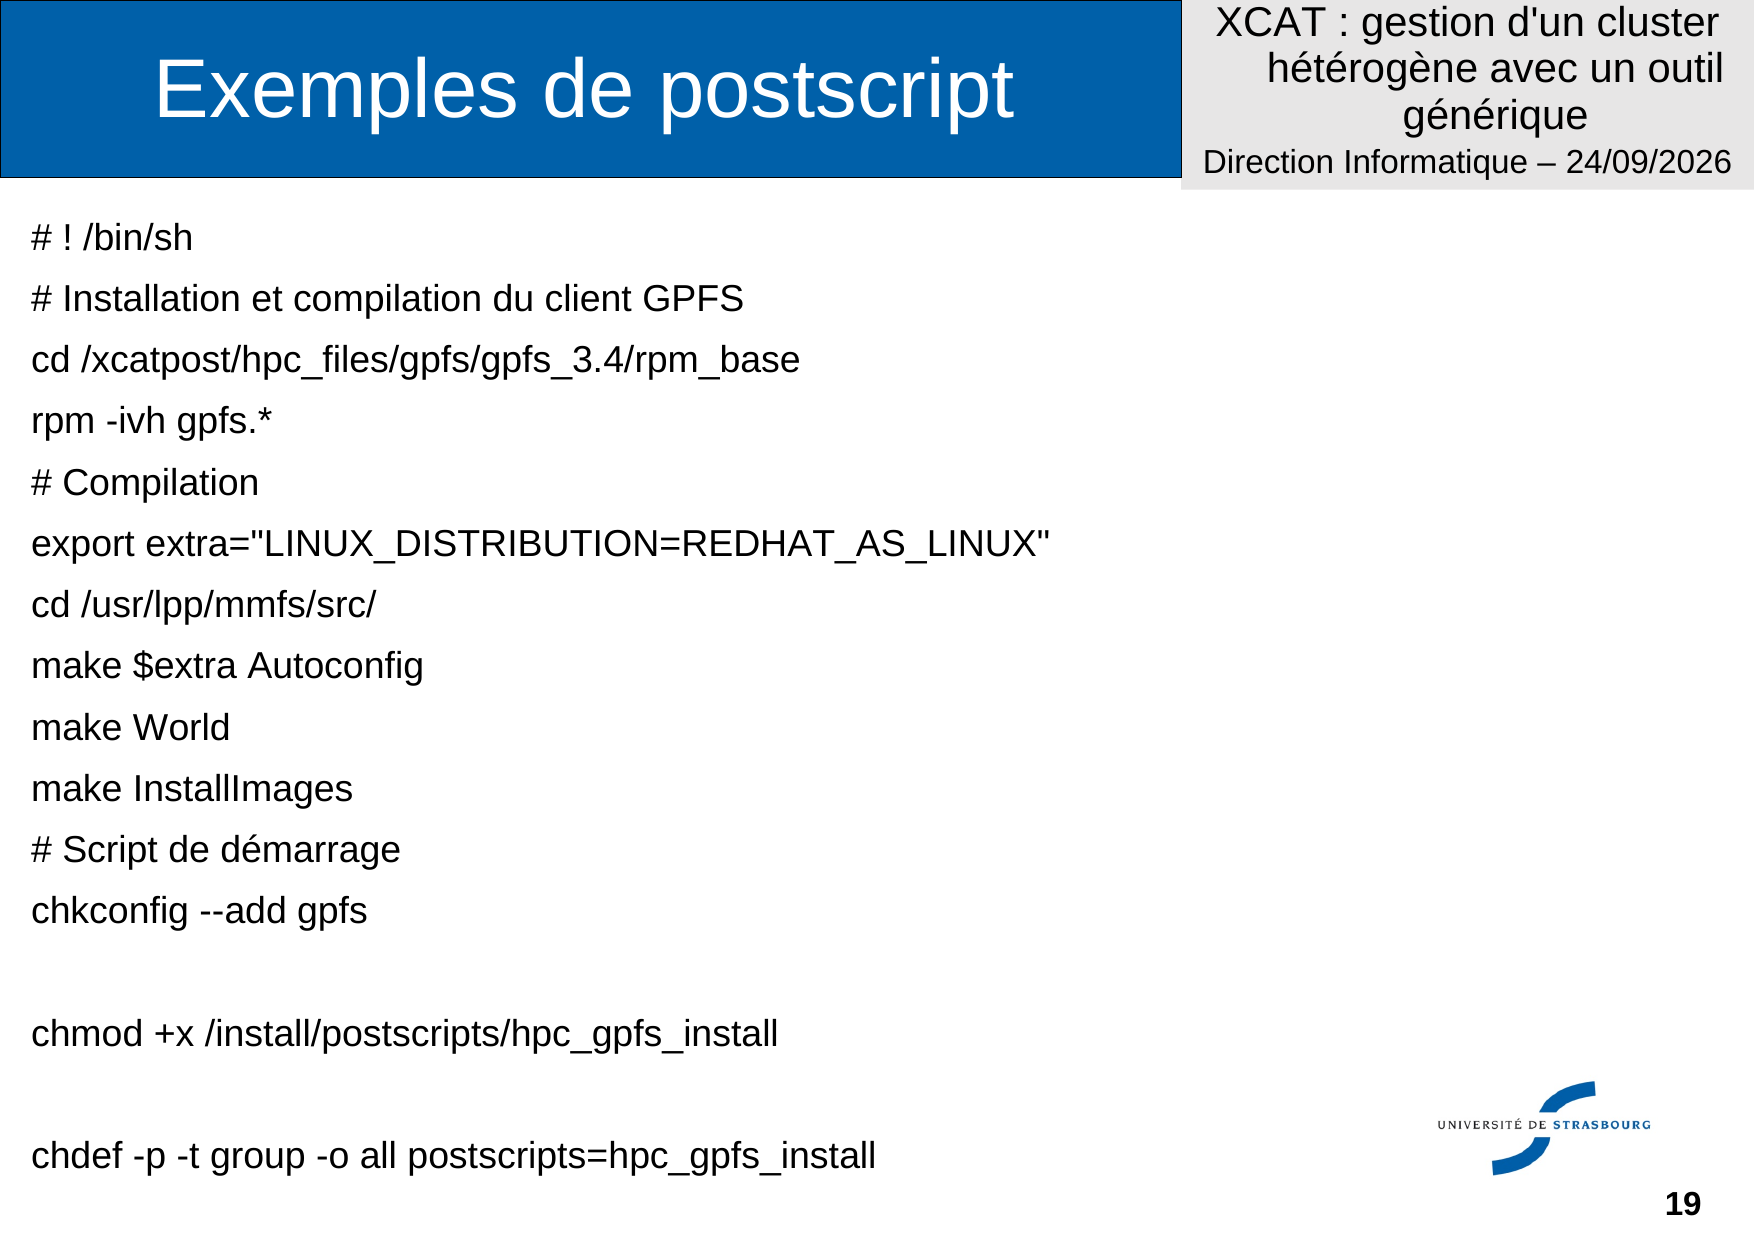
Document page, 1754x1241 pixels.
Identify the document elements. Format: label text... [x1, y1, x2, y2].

list # ! /bin/sh # Installation et compilation du client GPFS cd /xcatpost/hpc_files/gpfs/gpfs_3.4/rpm_base rpm -ivh gpfs.* # Compilation export extra="LINUX_DISTRIBUTION=REDHAT_AS_LINUX" cd /usr/lpp/mmfs/src/ make $extra Autoconfig make World make InstallImages # Script de démarrage chkconfig --add gpfs chmod +x /install/postscripts/hpc_gpfs_install chdef -p -t group -o all postscripts=hpc_gpfs_install [31, 154, 1610, 1239]
title Exemples de postscript [0, 0, 1169, 178]
picture [1610, 1033, 1707, 1223]
